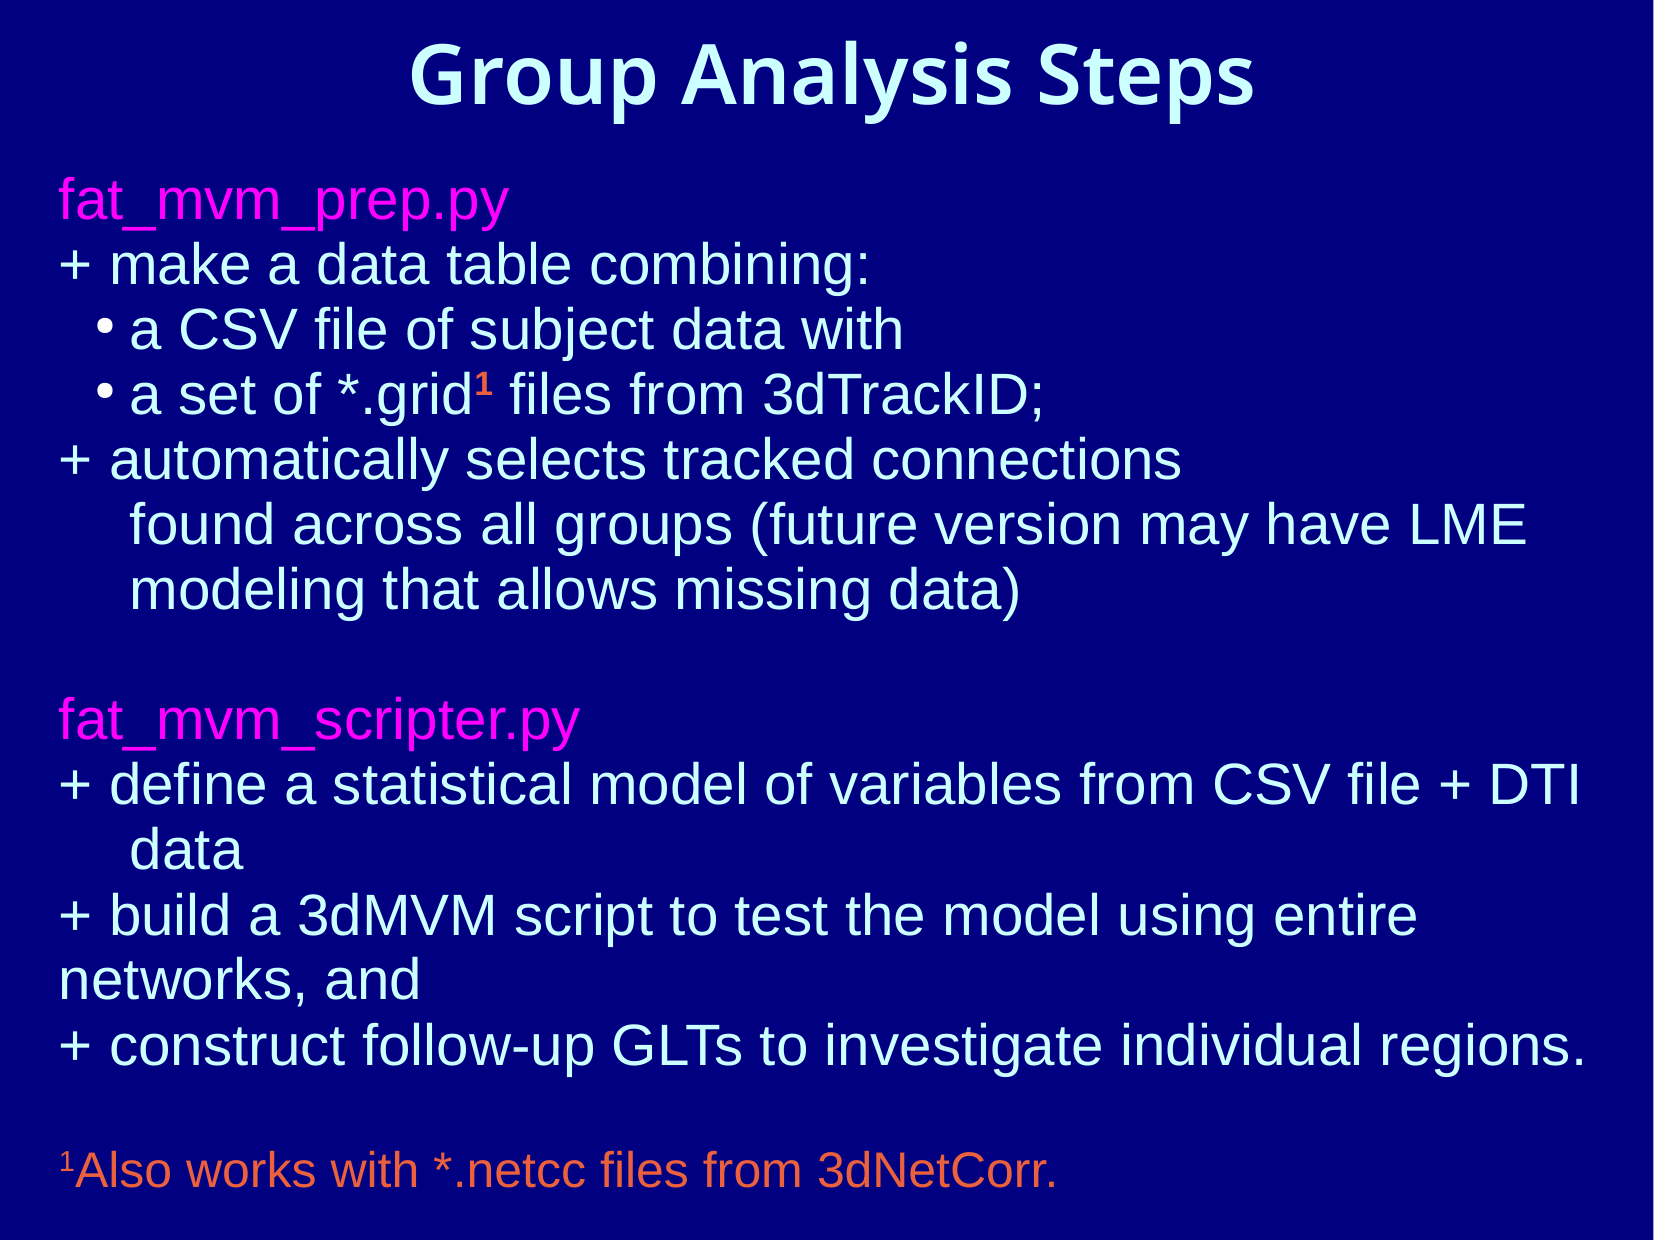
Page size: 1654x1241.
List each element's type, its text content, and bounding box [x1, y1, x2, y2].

text_box fat_mvm_prep.py + make a data table combining: a CSV file of subject data with a set of *.grid1 files from 3dTrackID; + automatically selects tracked connections found across all groups (future version may have LME modeling that allows missing data) fat_mvm_scripter.py + define a statistical model of variables from CSV file + DTI data + build a 3dMVM script to test the model using entire networks, and + construct follow-up GLTs to investigate individual regions. 1Also works with *.netcc files from 3dNetCorr. [44, 156, 1619, 754]
title Group Analysis Steps [0, 5, 1654, 142]
